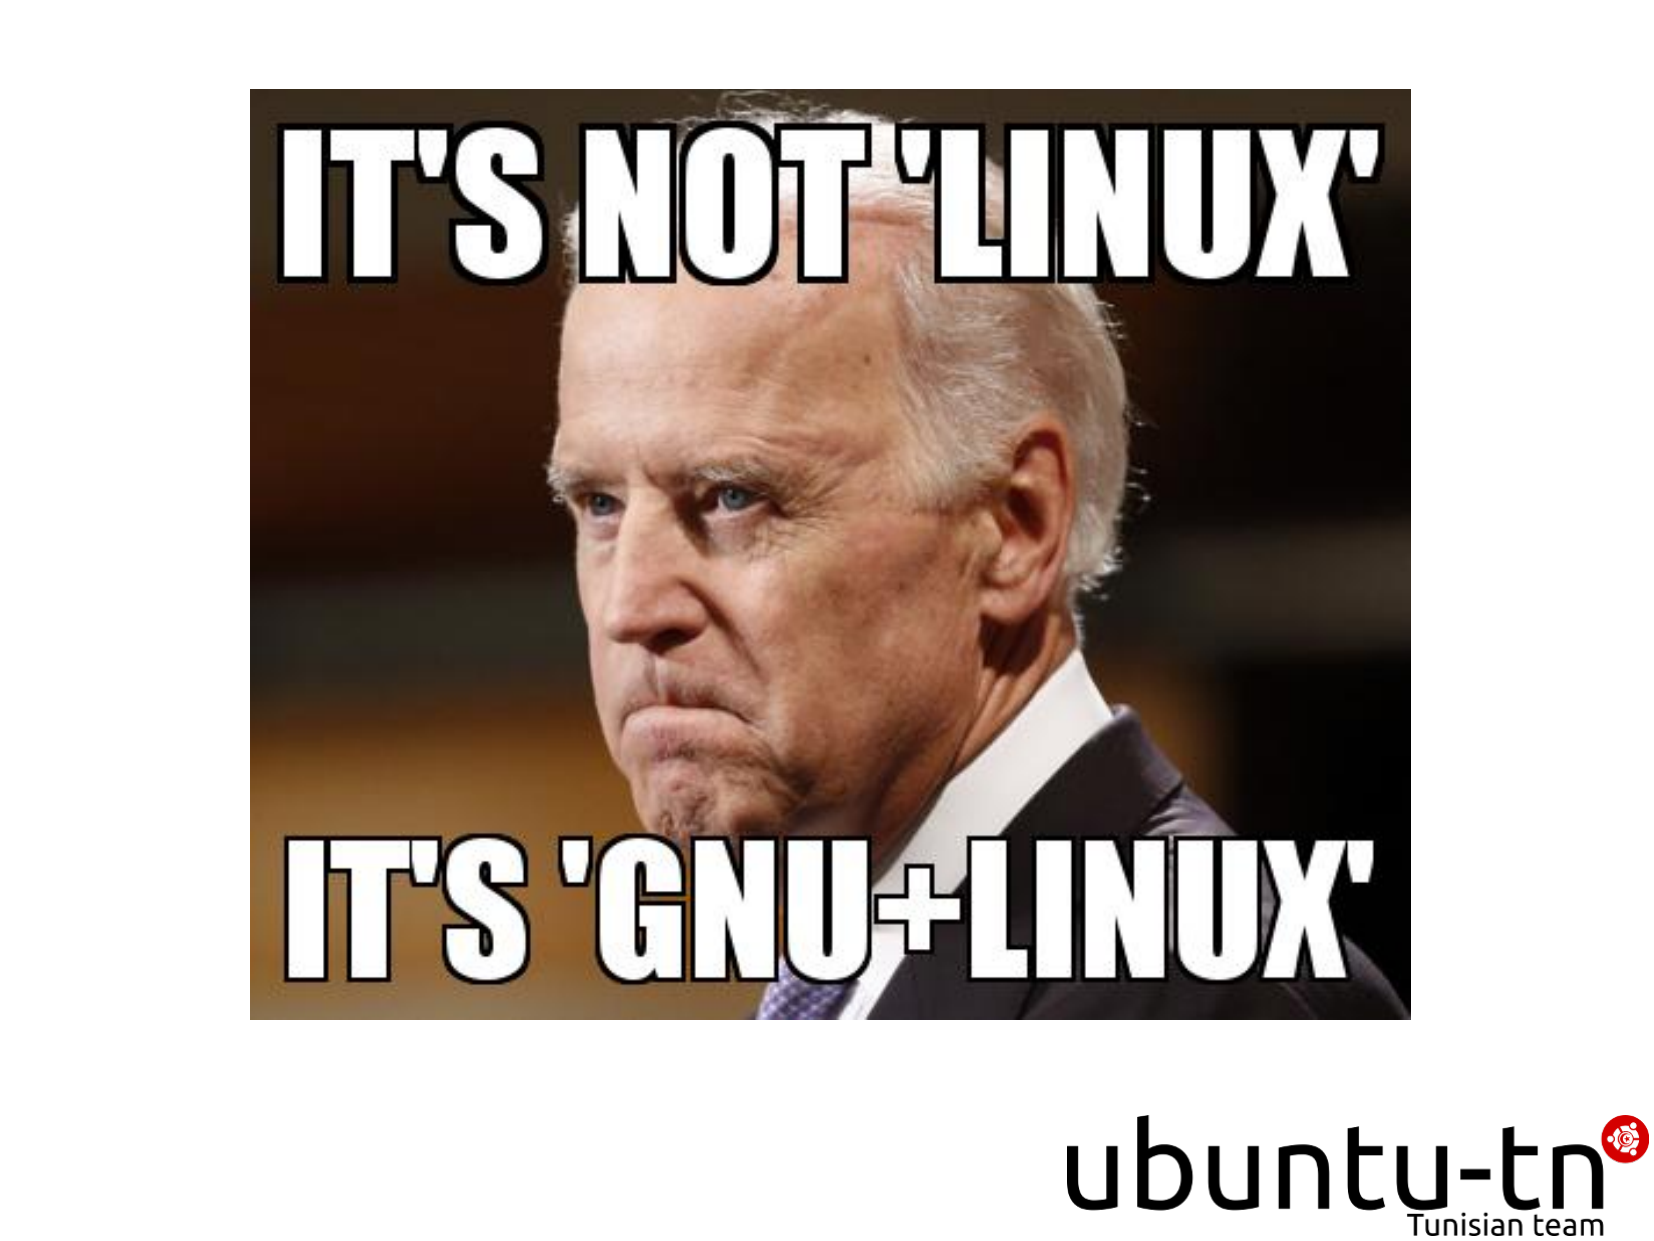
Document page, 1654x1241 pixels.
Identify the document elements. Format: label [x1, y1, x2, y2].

picture [1067, 1115, 1649, 1236]
picture [250, 89, 1411, 1021]
